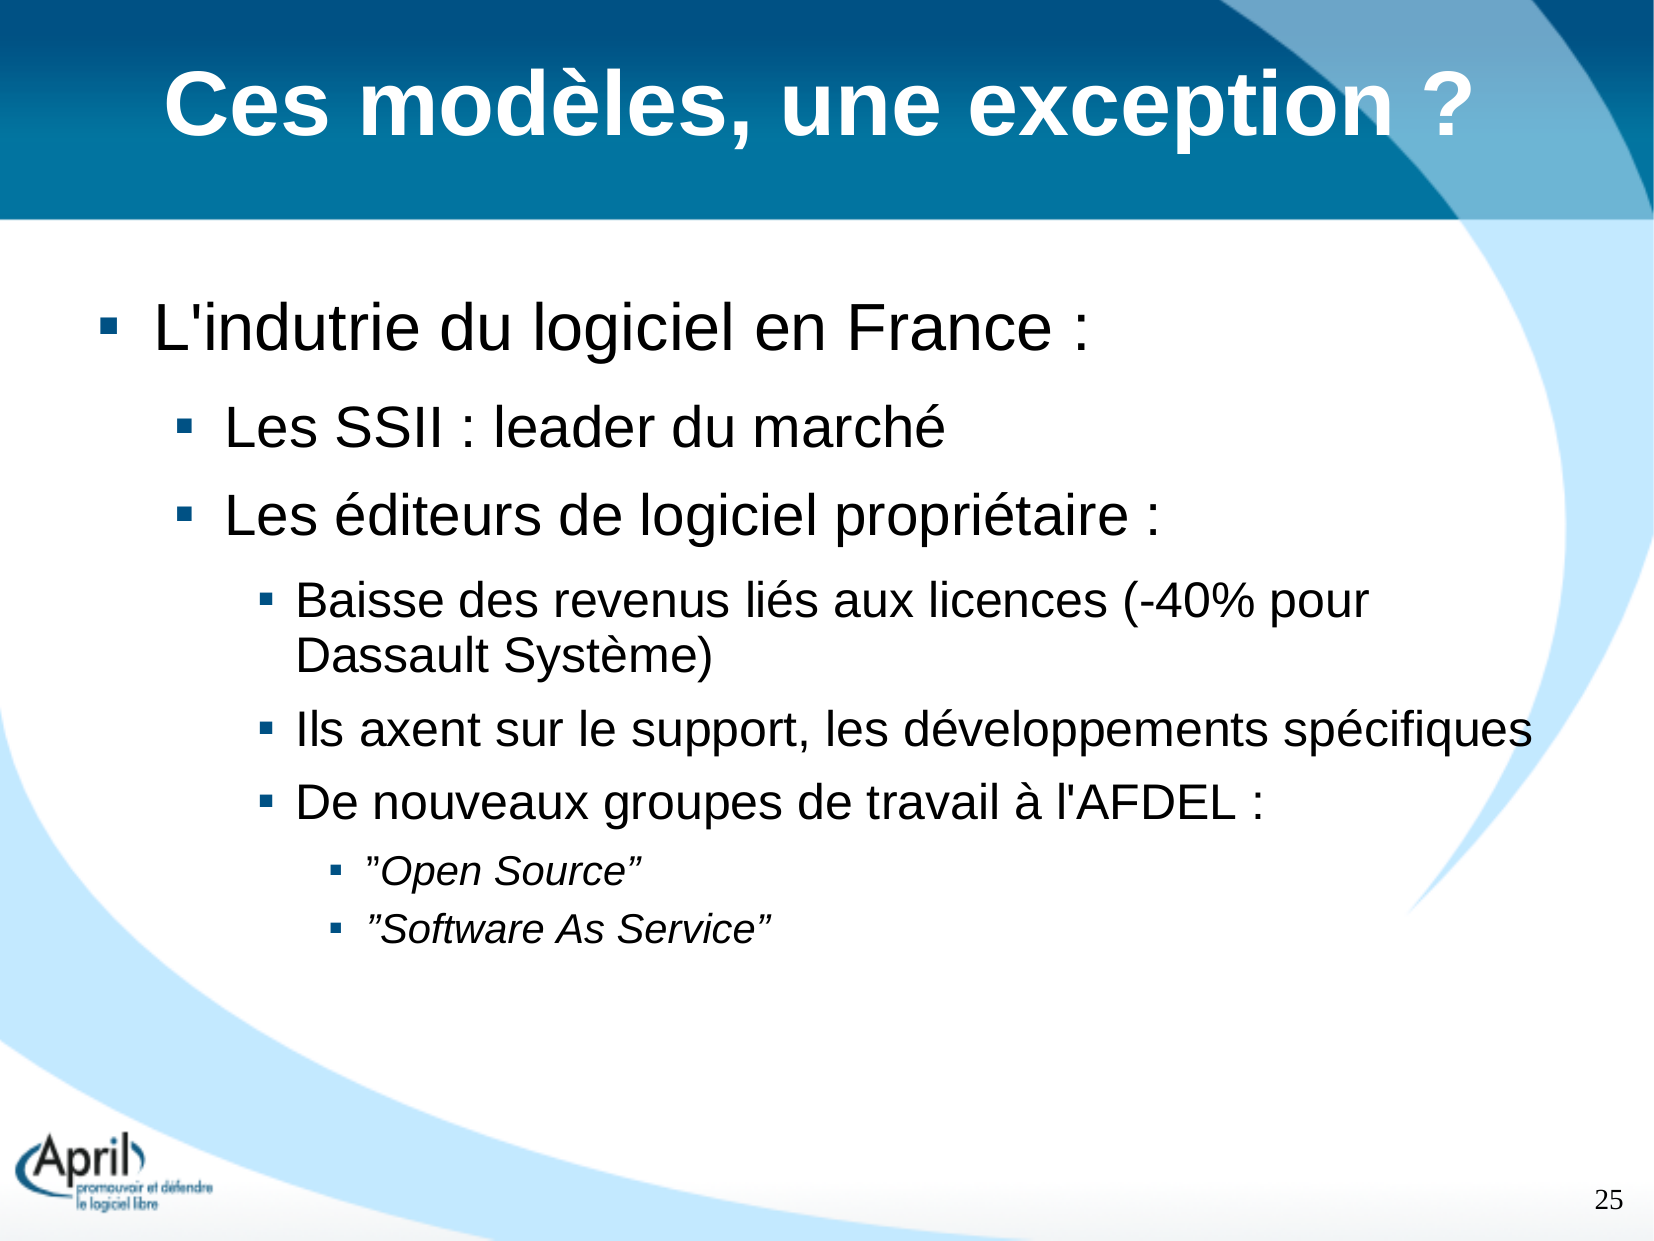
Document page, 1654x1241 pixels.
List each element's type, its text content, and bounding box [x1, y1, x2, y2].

title Ces modèles, une exception ? [76, 7, 1565, 200]
picture [0, 0, 1654, 1241]
list L'indutrie du logiciel en France : Les SSII : leader du marché Les éditeurs de logiciel propriétaire : Baisse des revenus liés aux licences (-40% pour Dassault Système) Ils axent sur le support, les développements spécifiques De nouveaux groupes de travail à l'AFDEL : ”Open Source” ”Software As Service” [82, 290, 1571, 1109]
